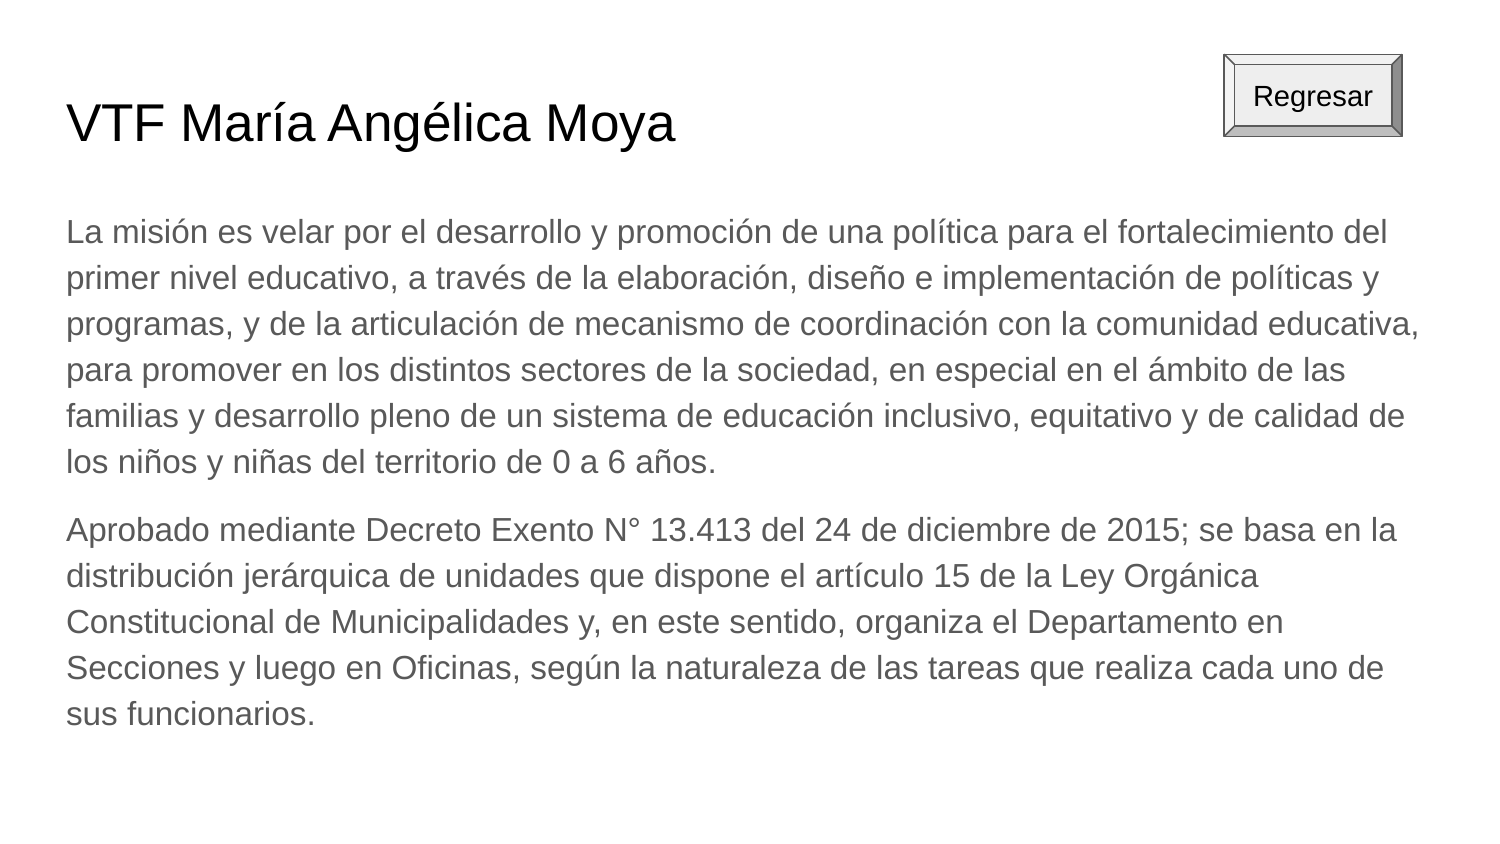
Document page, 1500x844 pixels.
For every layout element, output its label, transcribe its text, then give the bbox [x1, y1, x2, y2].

title VTF María Angélica Moya [51, 72, 1449, 167]
list La misión es velar por el desarrollo y promoción de una política para el fortalecimiento del primer nivel educativo, a través de la elaboración, diseño e implementación de políticas y programas, y de la articulación de mecanismo de coordinación con la comunidad educativa, para promover en los distintos sectores de la sociedad, en especial en el ámbito de las familias y desarrollo pleno de un sistema de educación inclusivo, equitativo y de calidad de los niños y niñas del territorio de 0 a 6 años. Aprobado mediante Decreto Exento N° 13.413 del 24 de diciembre de 2015; se basa en la distribución jerárquica de unidades que dispone el artículo 15 de la Ley Orgánica Constitucional de Municipalidades y, en este sentido, organiza el Departamento en Secciones y luego en Oficinas, según la naturaleza de las tareas que realiza cada uno de sus funcionarios. [51, 189, 1449, 750]
text_box Regresar [1235, 65, 1391, 126]
